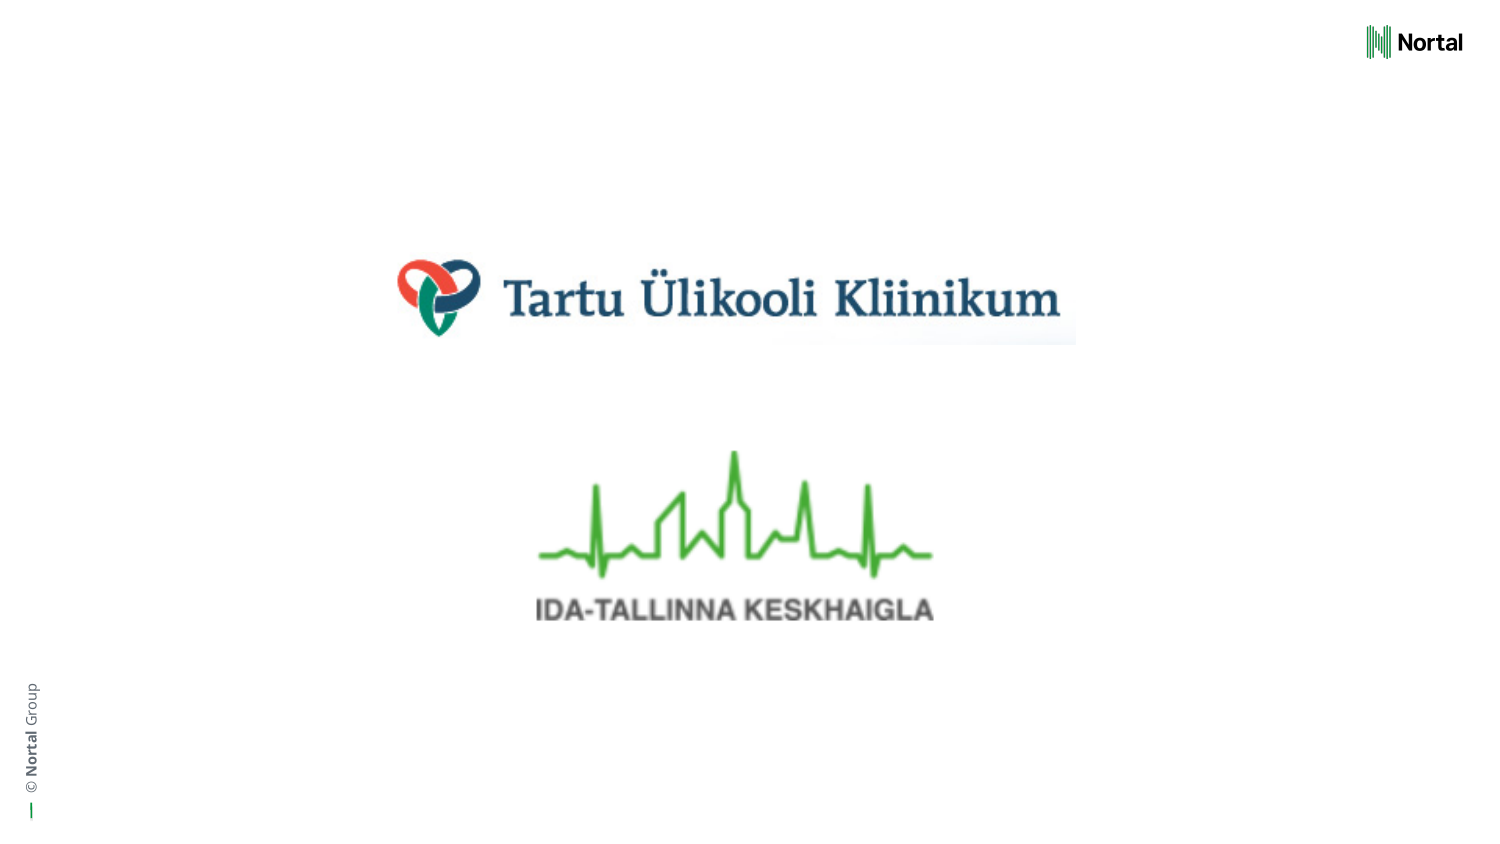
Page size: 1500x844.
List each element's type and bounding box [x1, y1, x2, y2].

picture [390, 252, 1076, 346]
picture [510, 426, 969, 661]
